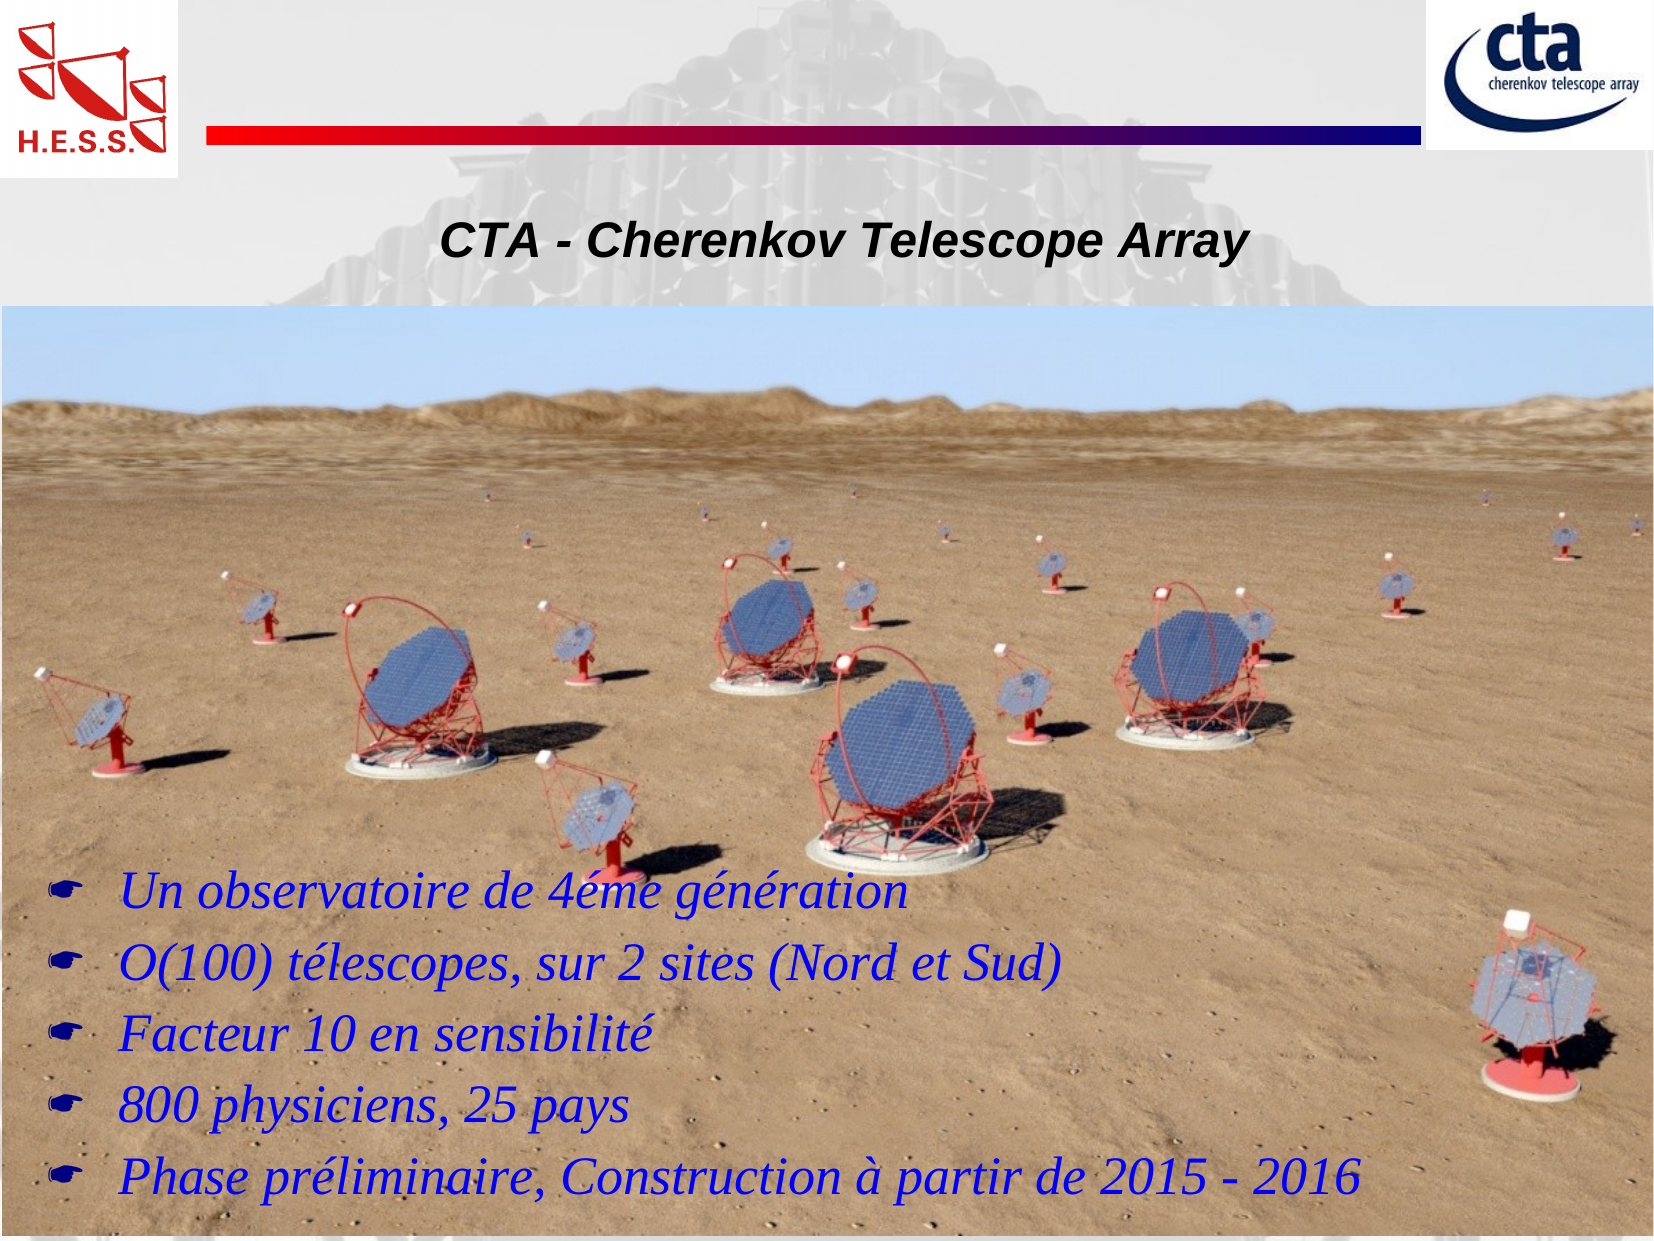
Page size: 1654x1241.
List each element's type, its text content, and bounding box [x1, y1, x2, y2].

text_box CTA - Cherenkov Telescope Array [0, 162, 1654, 358]
picture [2, 306, 1654, 1237]
picture [1426, 0, 1654, 150]
picture [0, 0, 178, 162]
list Un observatoire de 4éme génération O(100) télescopes, sur 2 sites (Nord et Sud) Facteur 10 en sensibilité 800 physiciens, 25 pays Phase préliminaire, Construction à partir de 2015 - 2016 [35, 860, 1519, 1234]
